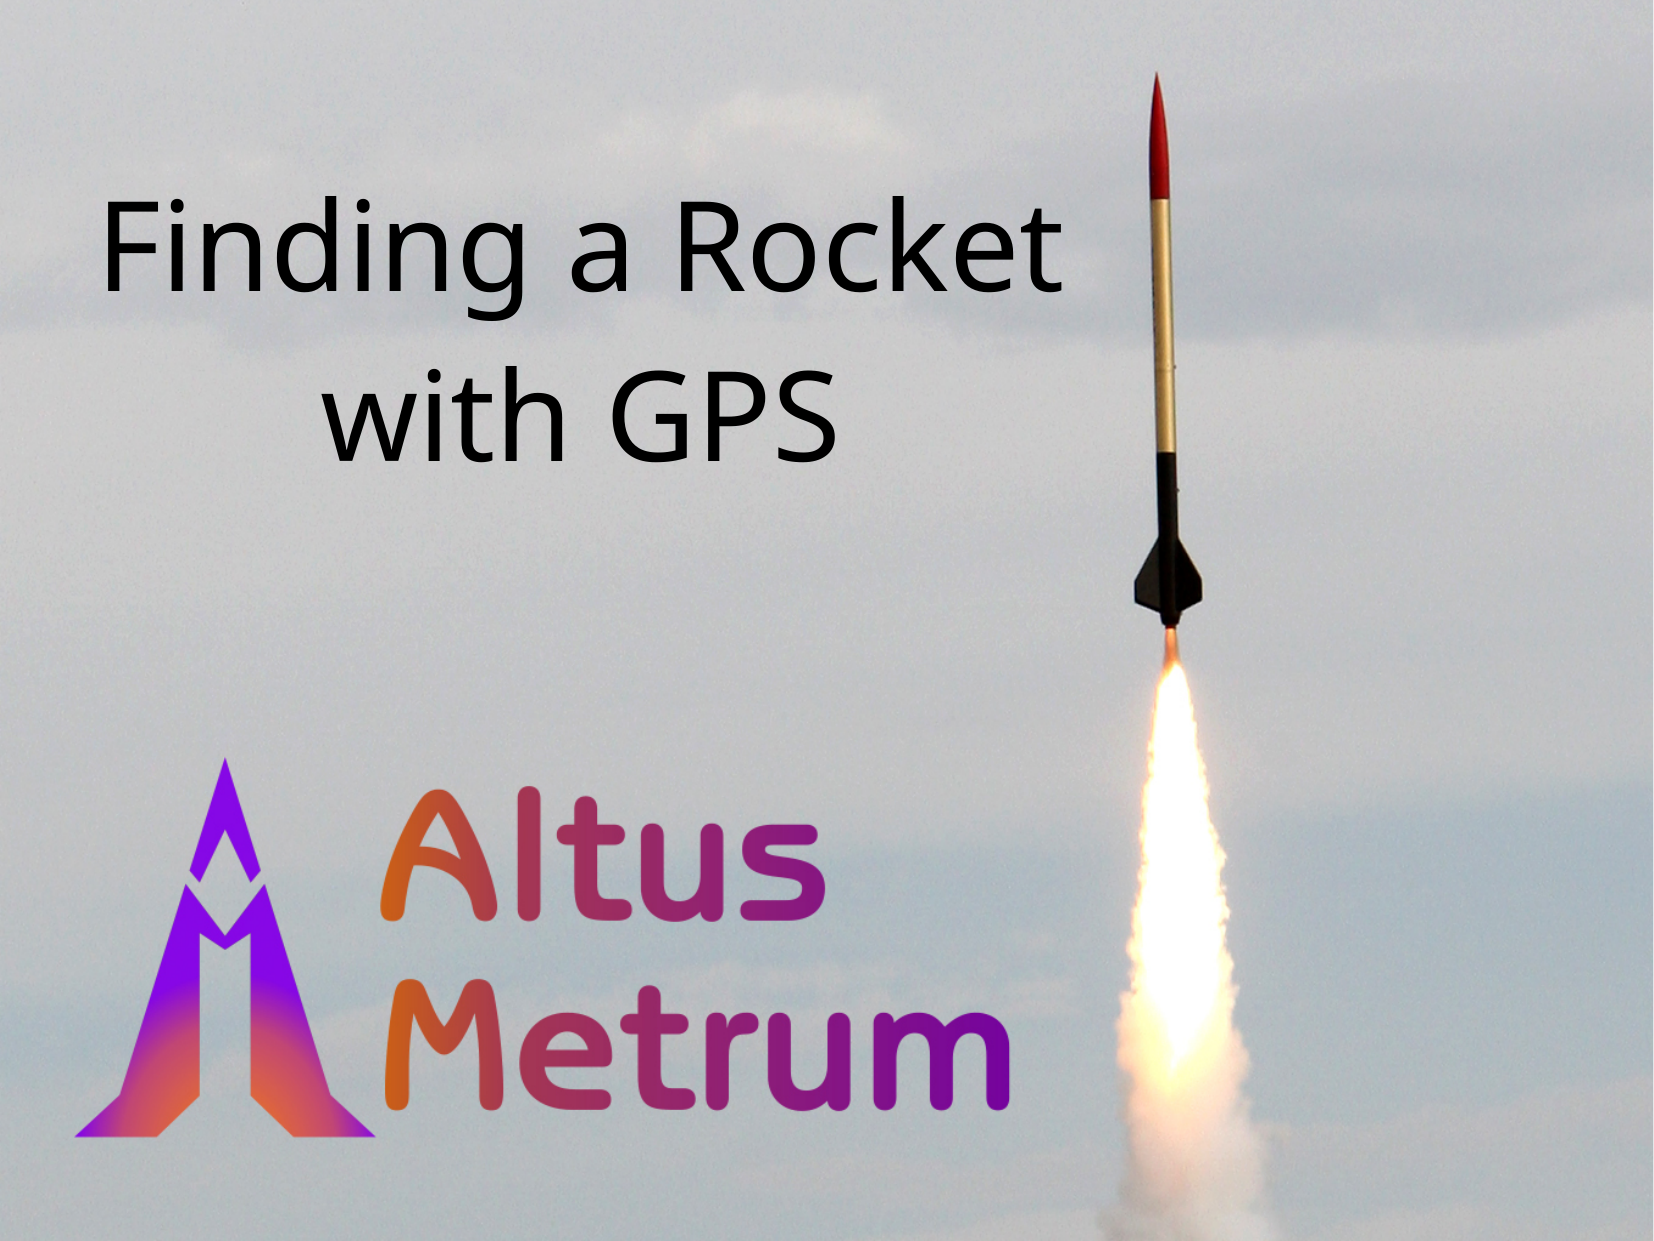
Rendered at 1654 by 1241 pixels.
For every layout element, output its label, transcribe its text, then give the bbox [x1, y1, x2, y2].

text_box Finding a Rocket with GPS [74, 150, 1088, 540]
picture [0, 0, 1654, 1241]
